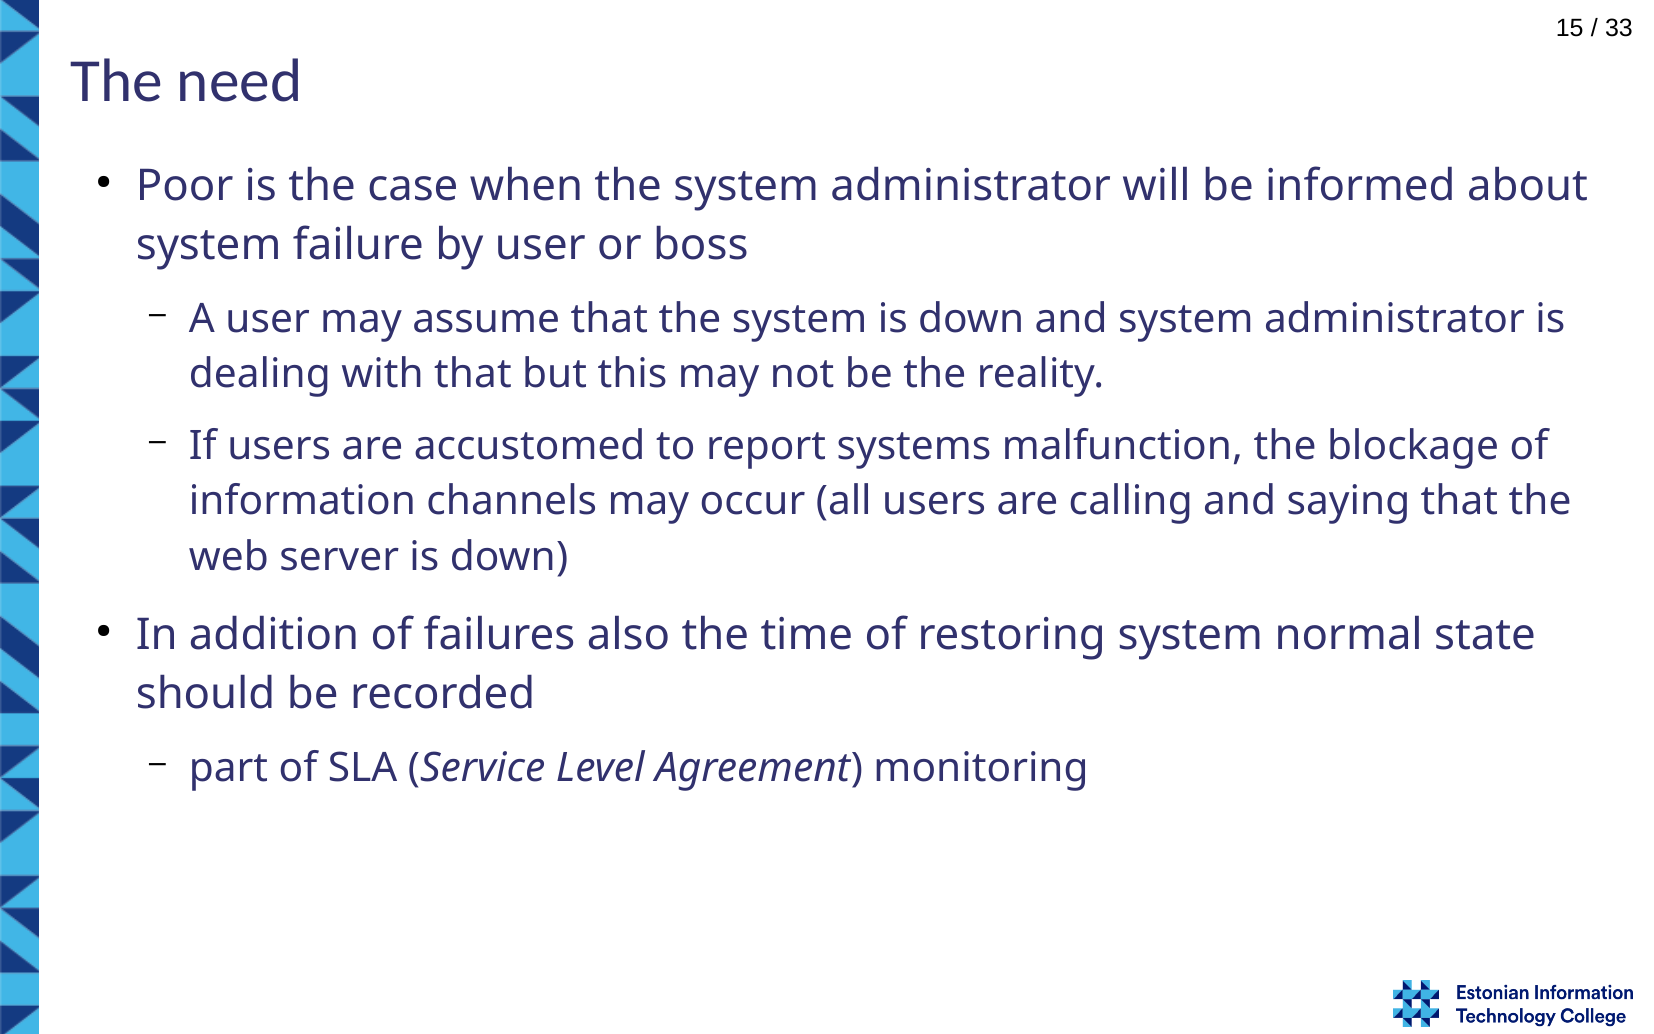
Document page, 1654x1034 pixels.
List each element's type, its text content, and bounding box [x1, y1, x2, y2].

picture [1393, 980, 1633, 1027]
title The need [70, 41, 1630, 130]
list Poor is the case when the system administrator will be informed about system failure by user or boss A user may assume that the system is down and system administrator is dealing with that but this may not be the reality. If users are accustomed to report systems malfunction, the blockage of information channels may occur (all users are calling and saying that the web server is down) In addition of failures also the time of restoring system normal state should be recorded part of SLA (Service Level Agreement) monitoring [82, 153, 1595, 798]
